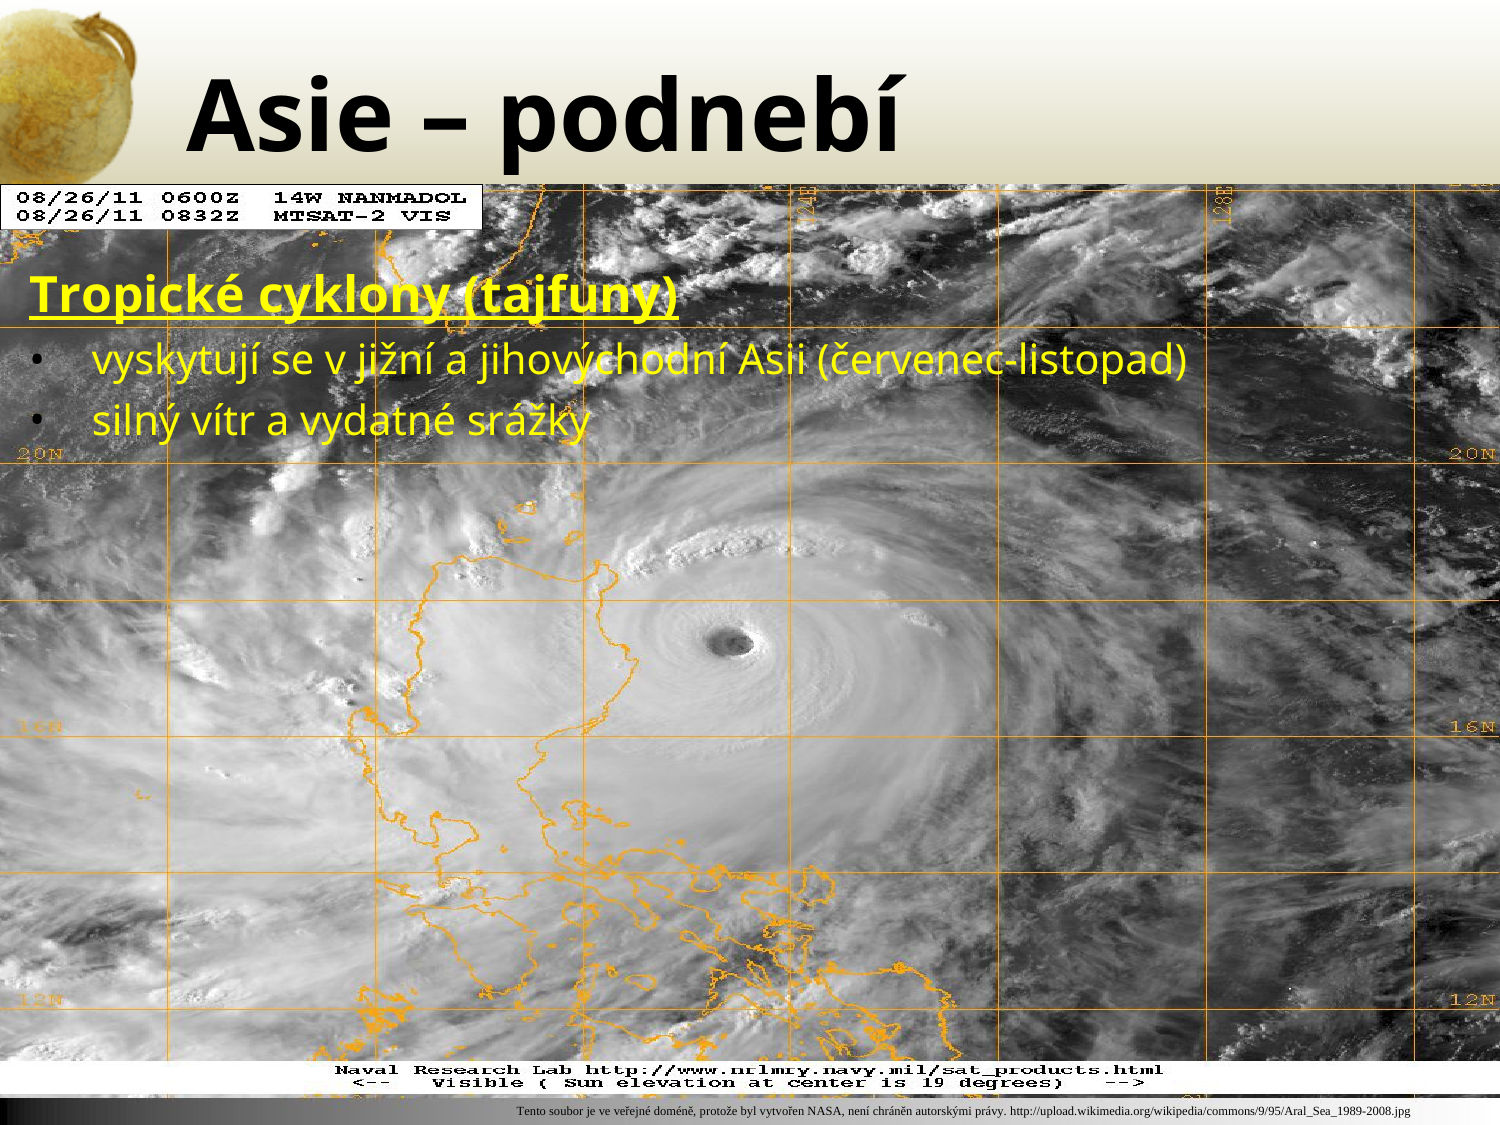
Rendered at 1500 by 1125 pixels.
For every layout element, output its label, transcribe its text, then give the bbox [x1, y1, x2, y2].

picture [0, 0, 1500, 1125]
list Tropické cyklony (tajfuny) vyskytují se v jižní a jihovýchodní Asii (červenec-listopad) silný vítr a vydatné srážky [29, 184, 1247, 504]
text_box Tento soubor je ve veřejné doméně, protože byl vytvořen NASA, není chráněn autorskými právy. http://upload.wikimedia.org/wikipedia/commons/9/95/Aral_Sea_1989-2008.jpg [501, 1094, 1500, 1125]
title Asie – podnebí [171, 36, 1436, 179]
